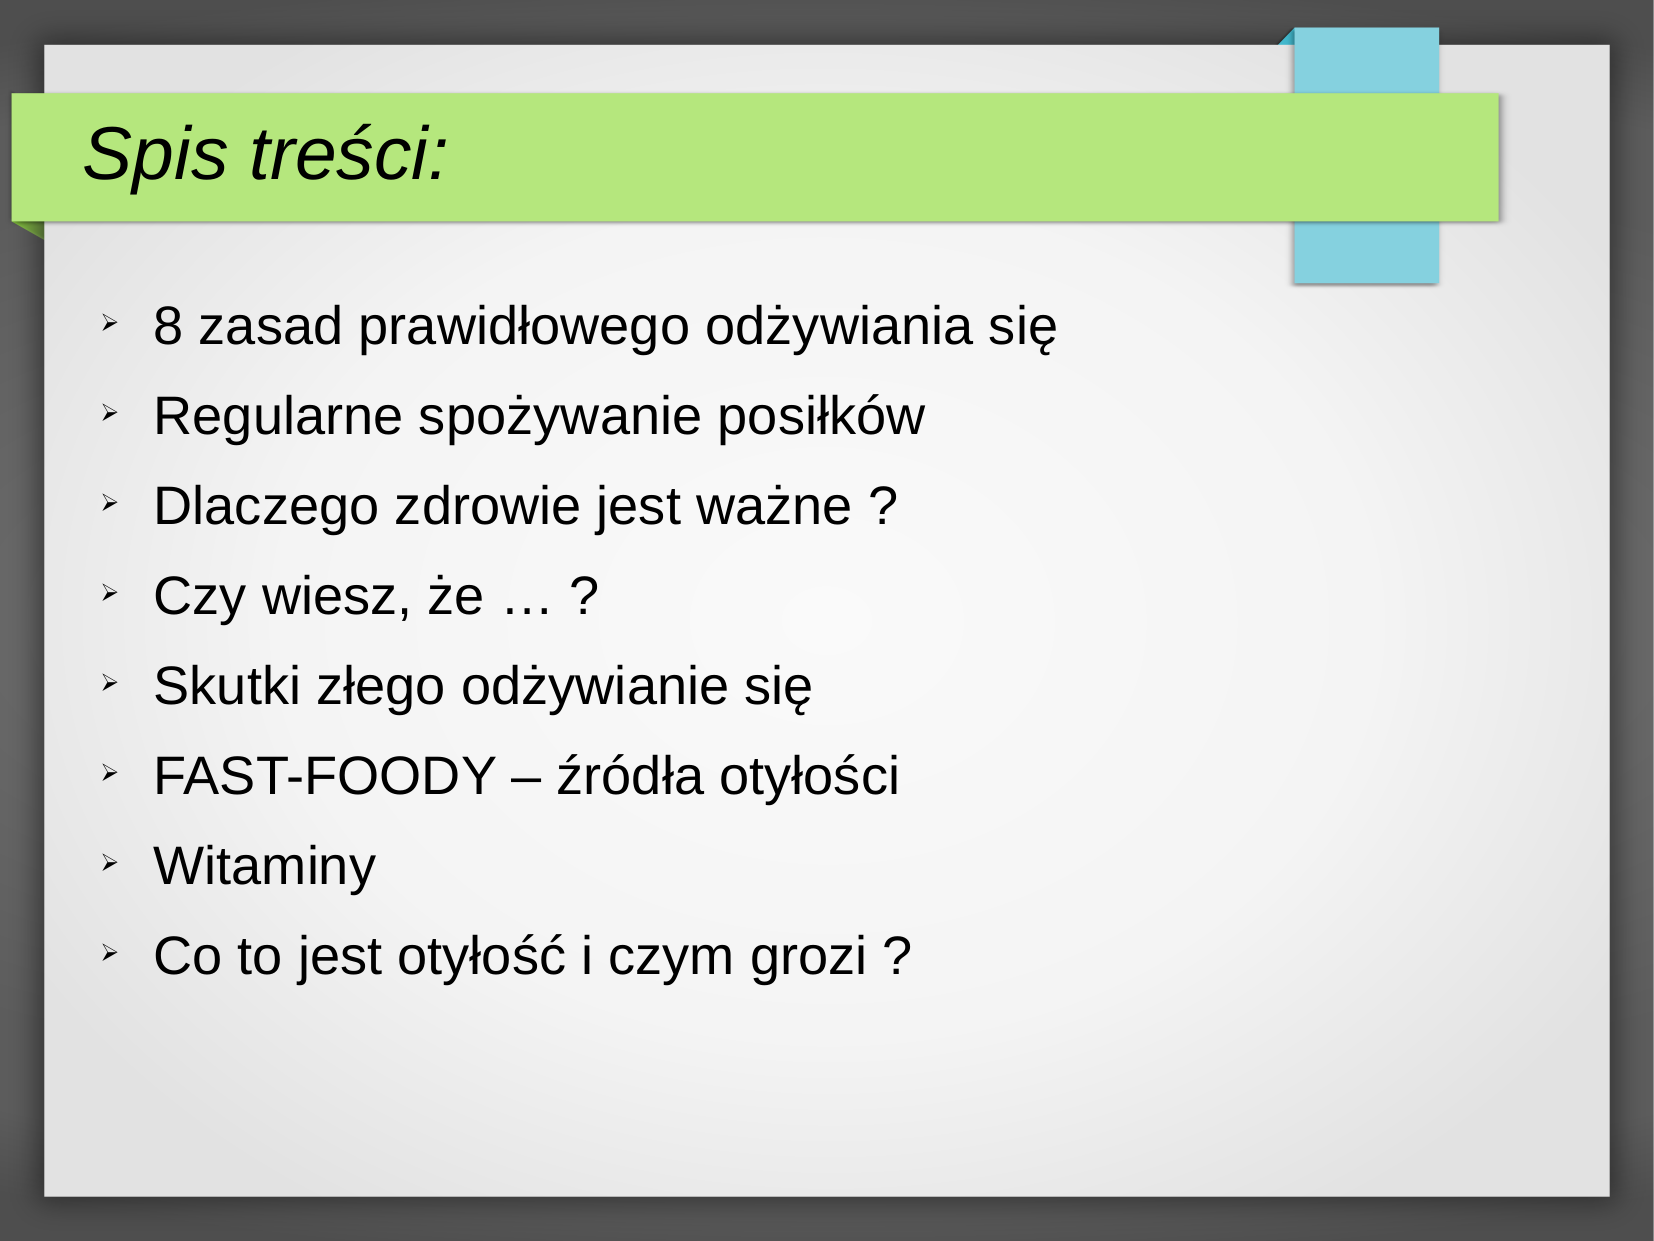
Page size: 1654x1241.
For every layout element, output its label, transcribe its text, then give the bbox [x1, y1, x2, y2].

title Spis treści: [82, 94, 1264, 213]
picture [0, 0, 1654, 1241]
list 8 zasad prawidłowego odżywiania się Regularne spożywanie posiłków Dlaczego zdrowie jest ważne ? Czy wiesz, że … ? Skutki złego odżywianie się FAST-FOODY – źródła otyłości Witaminy Co to jest otyłość i czym grozi ? [82, 295, 1571, 1134]
